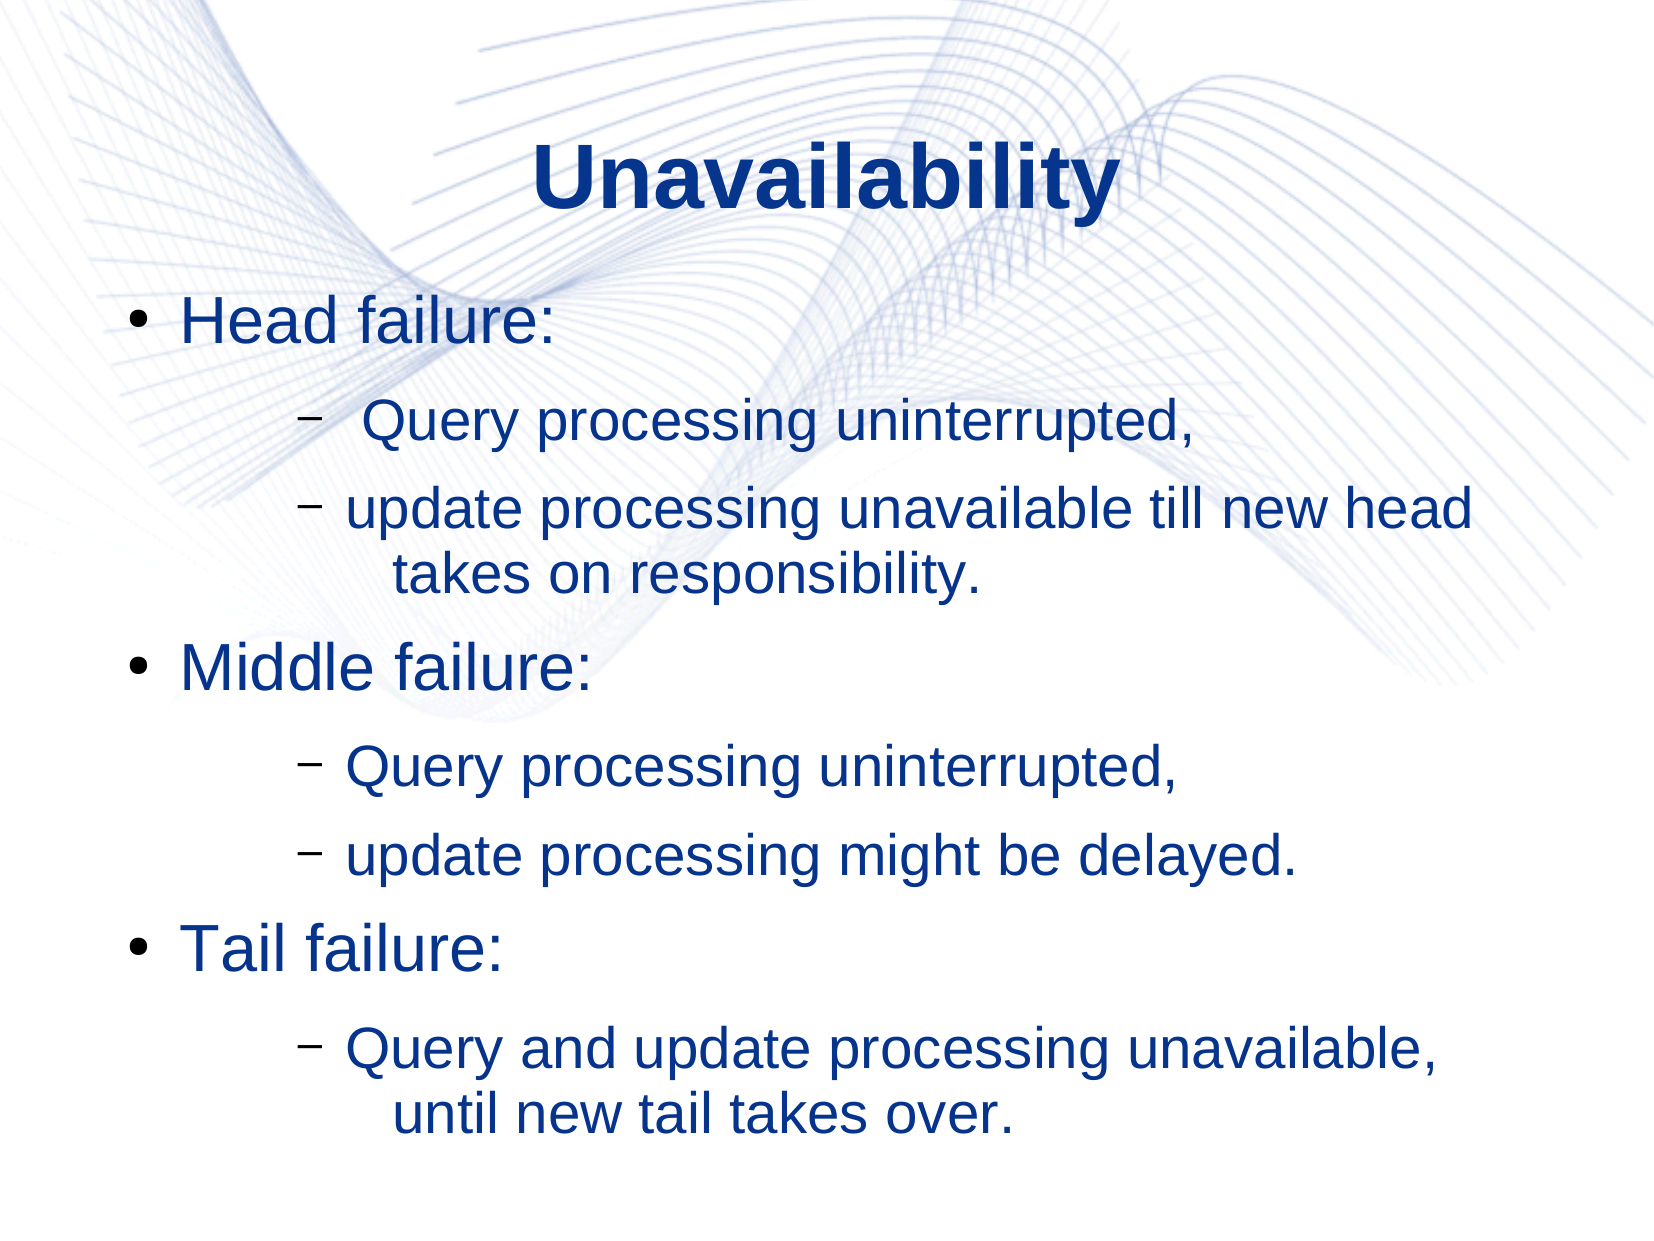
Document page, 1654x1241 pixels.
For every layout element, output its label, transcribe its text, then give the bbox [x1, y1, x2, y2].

title Unavailability [118, 66, 1536, 288]
picture [0, 0, 1654, 1241]
list Head failure: Query processing uninterrupted, update processing unavailable till new head takes on responsibility. Middle failure: Query processing uninterrupted, update processing might be delayed. Tail failure: Query and update processing unavailable, until new tail takes over. [108, 283, 1527, 1145]
